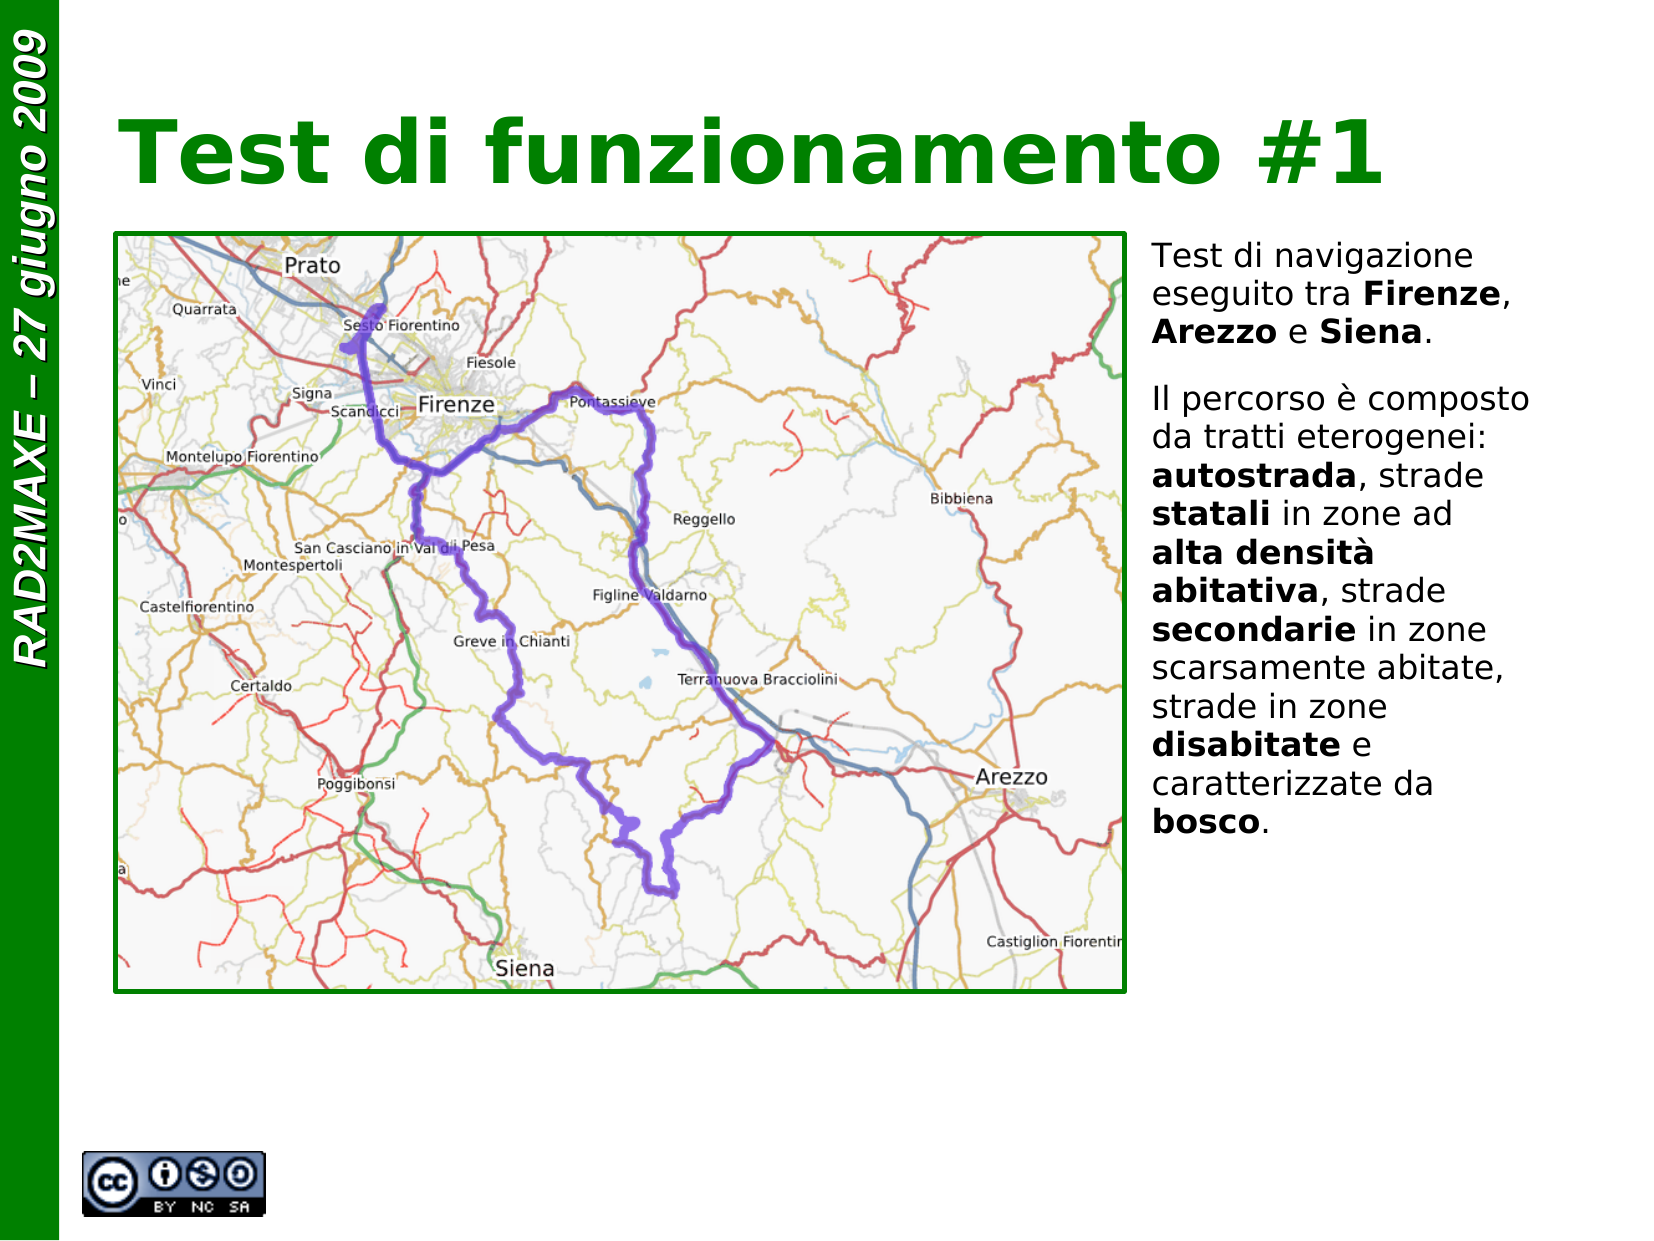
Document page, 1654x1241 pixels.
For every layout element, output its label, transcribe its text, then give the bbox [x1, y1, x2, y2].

picture [118, 236, 1123, 990]
list Test di navigazione eseguito tra Firenze, Arezzo e Siena. Il percorso è composto da tratti eterogenei: autostrada, strade statali in zone ad alta densità abitativa, strade secondarie in zone scarsamente abitate, strade in zone disabitate e caratterizzate da bosco. [1151, 236, 1536, 1004]
picture [82, 1151, 266, 1217]
title Test di funzionamento #1 [118, 56, 1418, 250]
